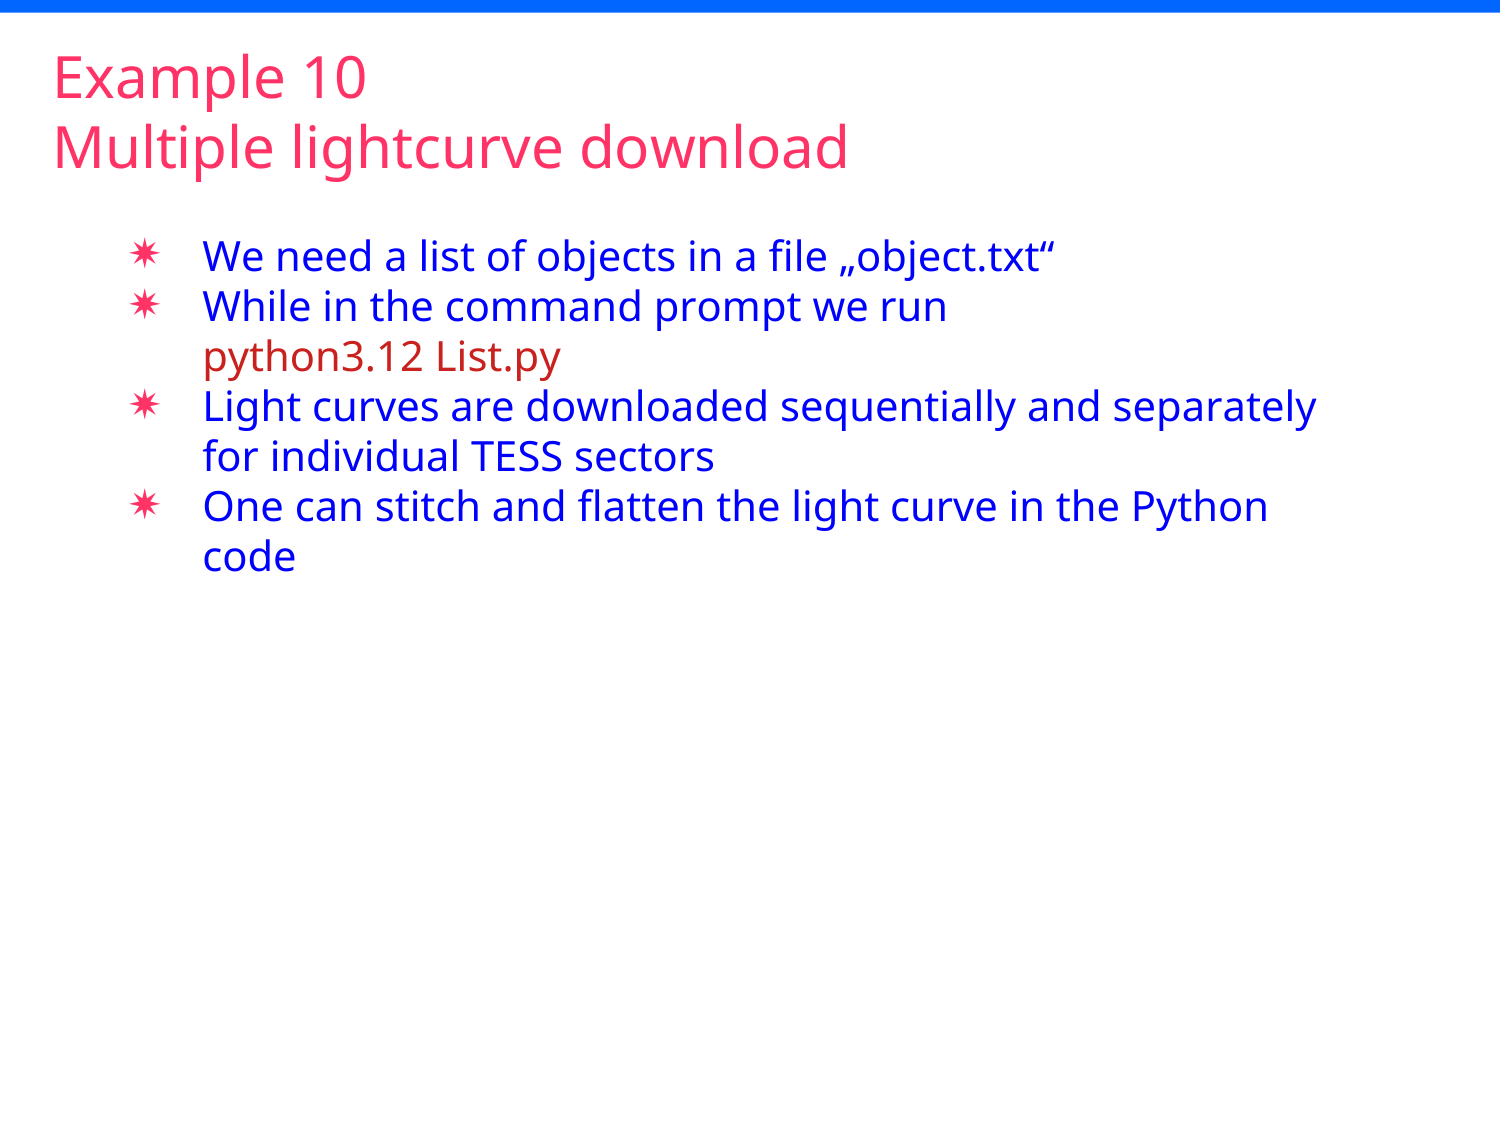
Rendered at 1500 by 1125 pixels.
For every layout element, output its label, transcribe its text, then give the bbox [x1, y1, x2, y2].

text_box We need a list of objects in a file „object.txt“ While in the command prompt we run python3.12 List.py Light curves are downloaded sequentially and separately for individual TESS sectors One can stitch and flatten the light curve in the Python code [112, 222, 1351, 601]
text_box Example 10 Multiple lightcurve download [37, 32, 1417, 188]
